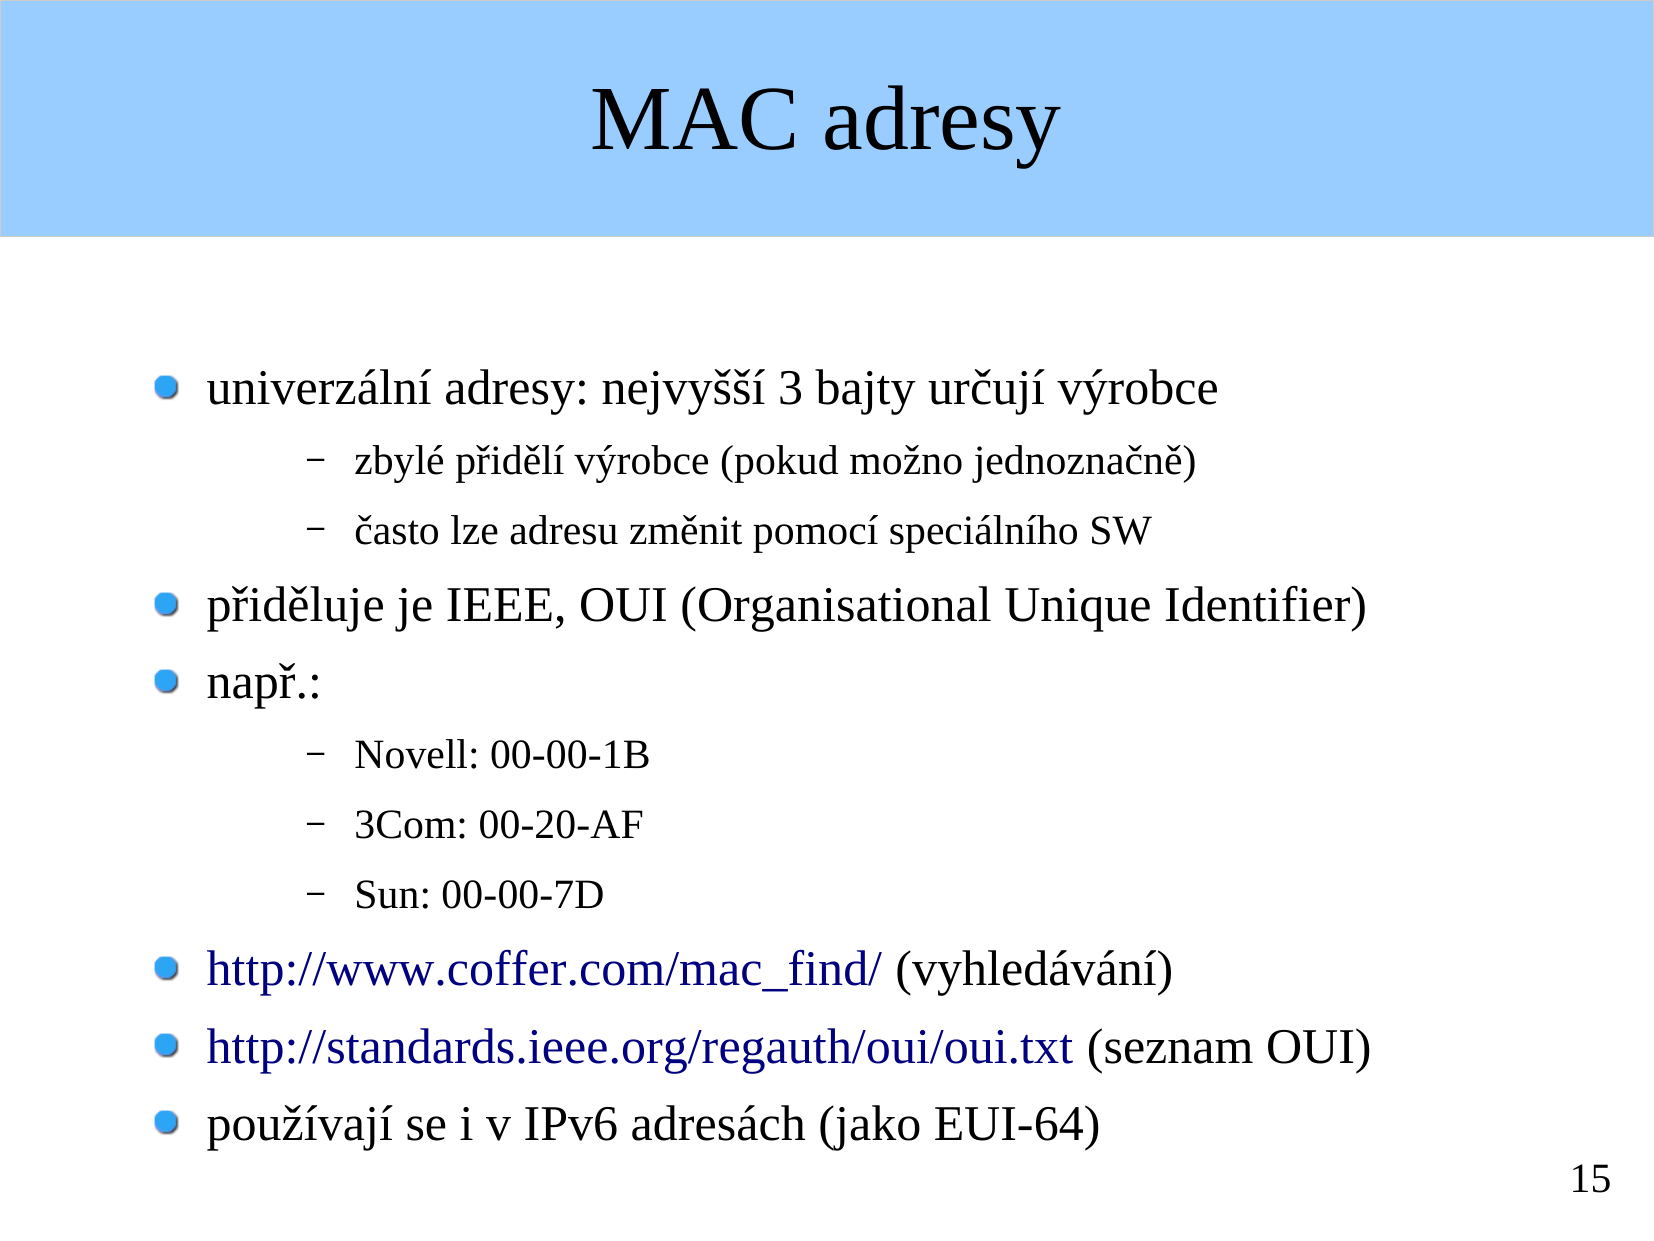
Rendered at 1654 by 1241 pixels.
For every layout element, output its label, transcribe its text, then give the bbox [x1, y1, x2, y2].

title MAC adresy [0, 0, 1654, 237]
list univerzální adresy: nejvyšší 3 bajty určují výrobce zbylé přidělí výrobce (pokud možno jednoznačně) často lze adresu změnit pomocí speciálního SW přiděluje je IEEE, OUI (Organisational Unique Identifier) např.: Novell: 00-00-1B 3Com: 00-20-AF Sun: 00-00-7D http://www.coffer.com/mac_find/ (vyhledávání) http://standards.ieee.org/regauth/oui/oui.txt (seznam OUI) používají se i v IPv6 adresách (jako EUI-64) [118, 360, 1562, 1204]
